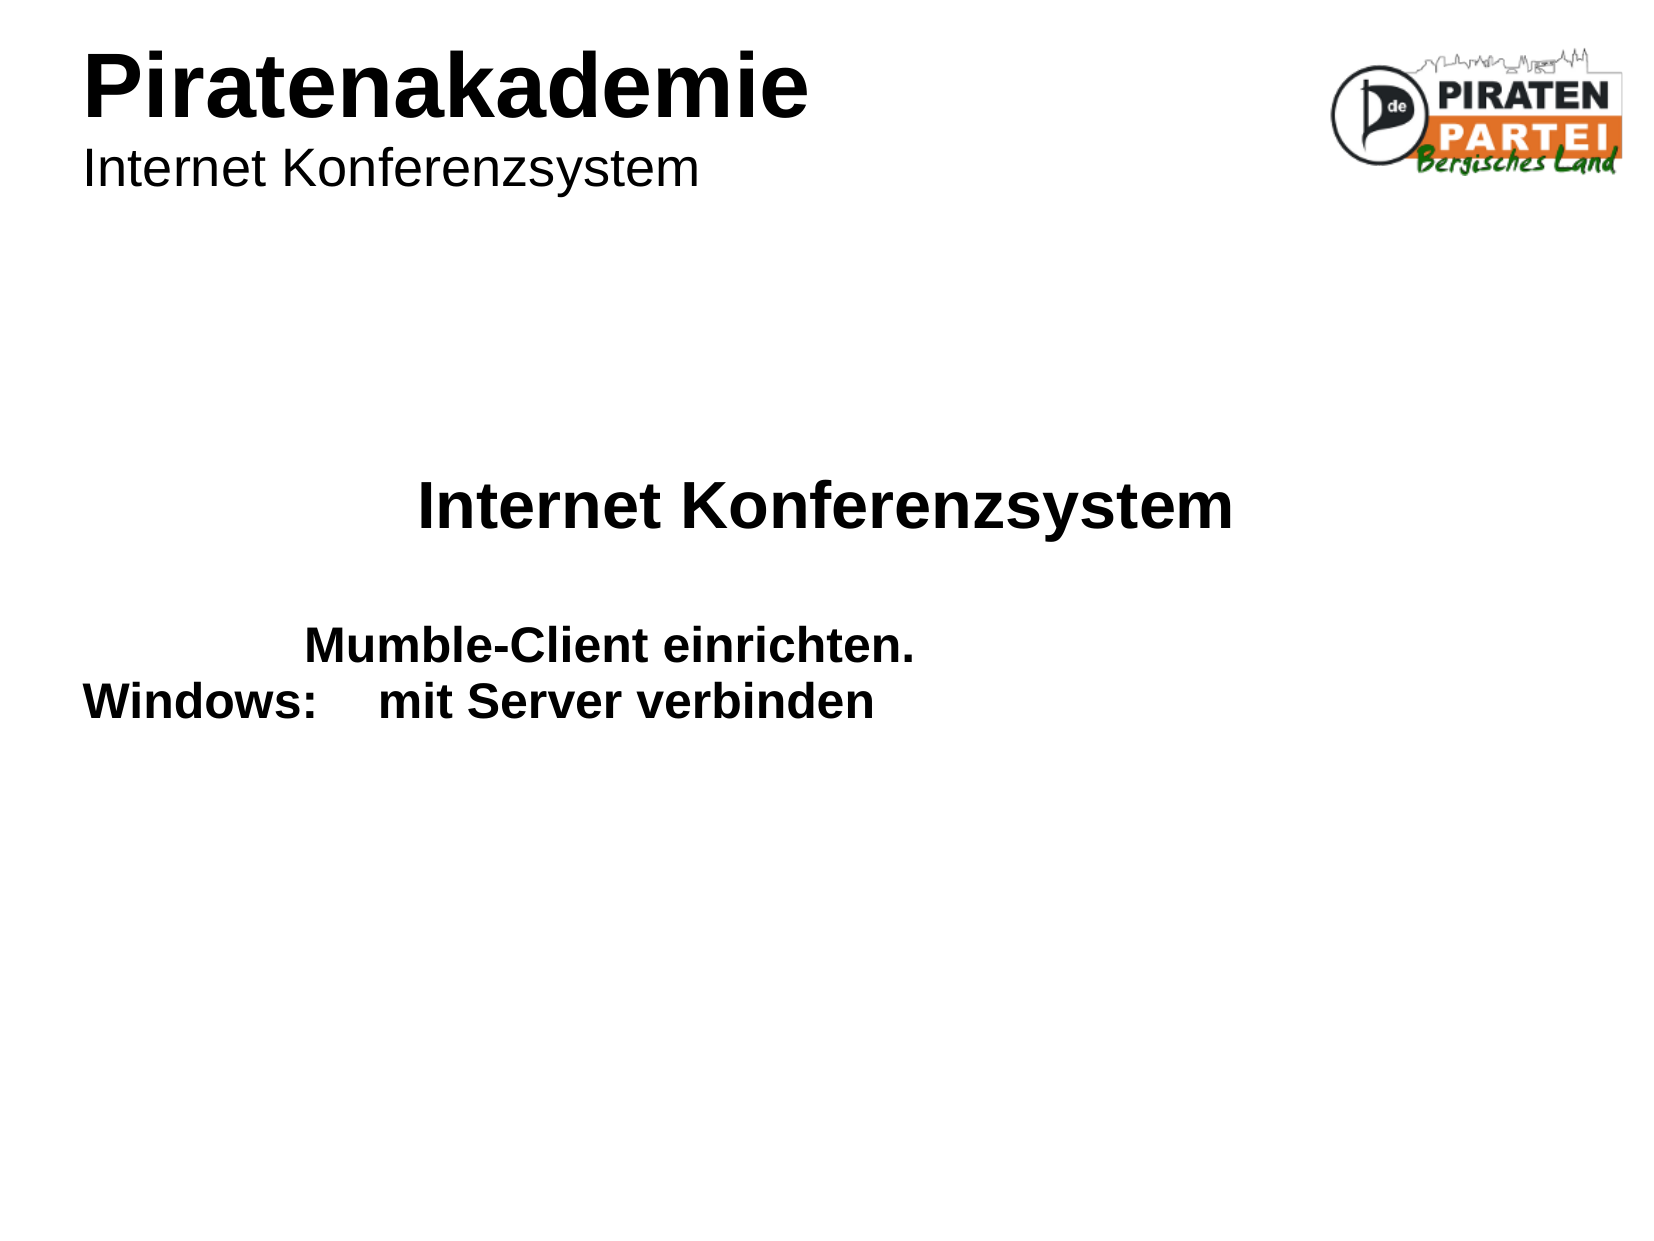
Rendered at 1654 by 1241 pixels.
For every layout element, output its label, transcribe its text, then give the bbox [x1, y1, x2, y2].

picture [1328, 47, 1625, 176]
title Piratenakademie Internet Konferenzsystem [82, 34, 1571, 198]
subtitle Internet Konferenzsystem Mumble-Client einrichten. Windows: mit Server verbinden [82, 467, 1571, 785]
